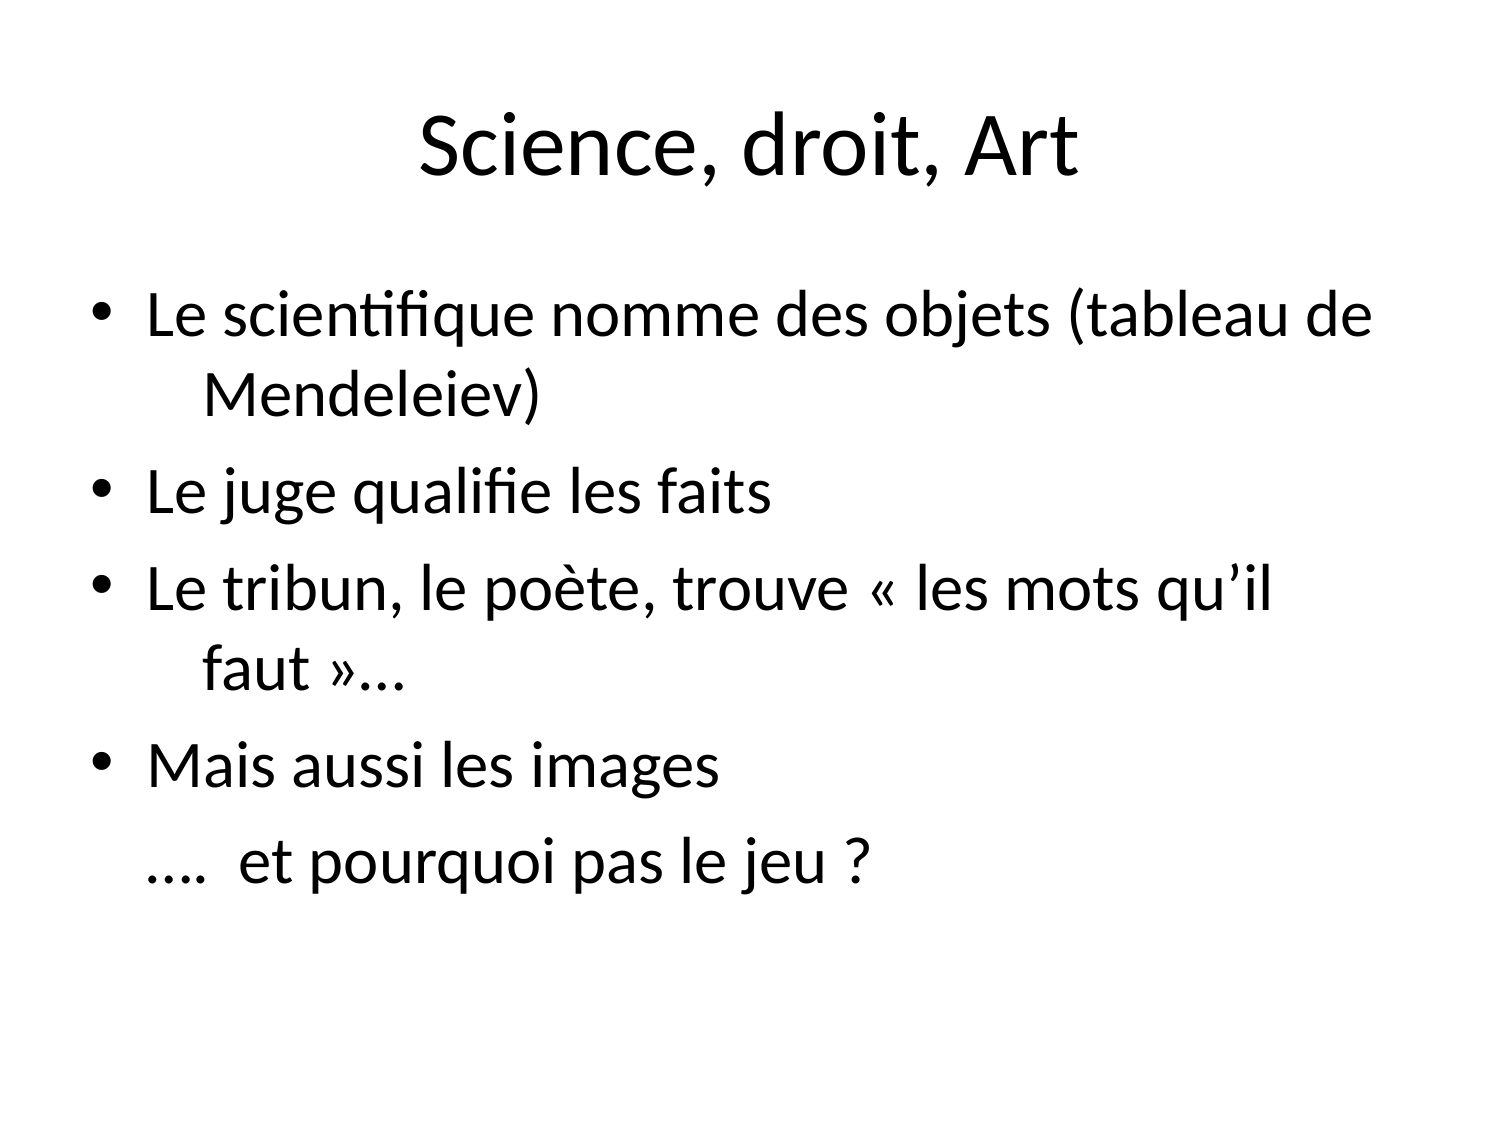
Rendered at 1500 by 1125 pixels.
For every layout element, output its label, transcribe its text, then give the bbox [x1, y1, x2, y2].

title Science, droit, Art [75, 45, 1426, 233]
list Le scientifique nomme des objets (tableau de Mendeleiev) Le juge qualifie les faits Le tribun, le poète, trouve « les mots qu’il faut »… Mais aussi les images …. et pourquoi pas le jeu ? [75, 262, 1426, 1005]
